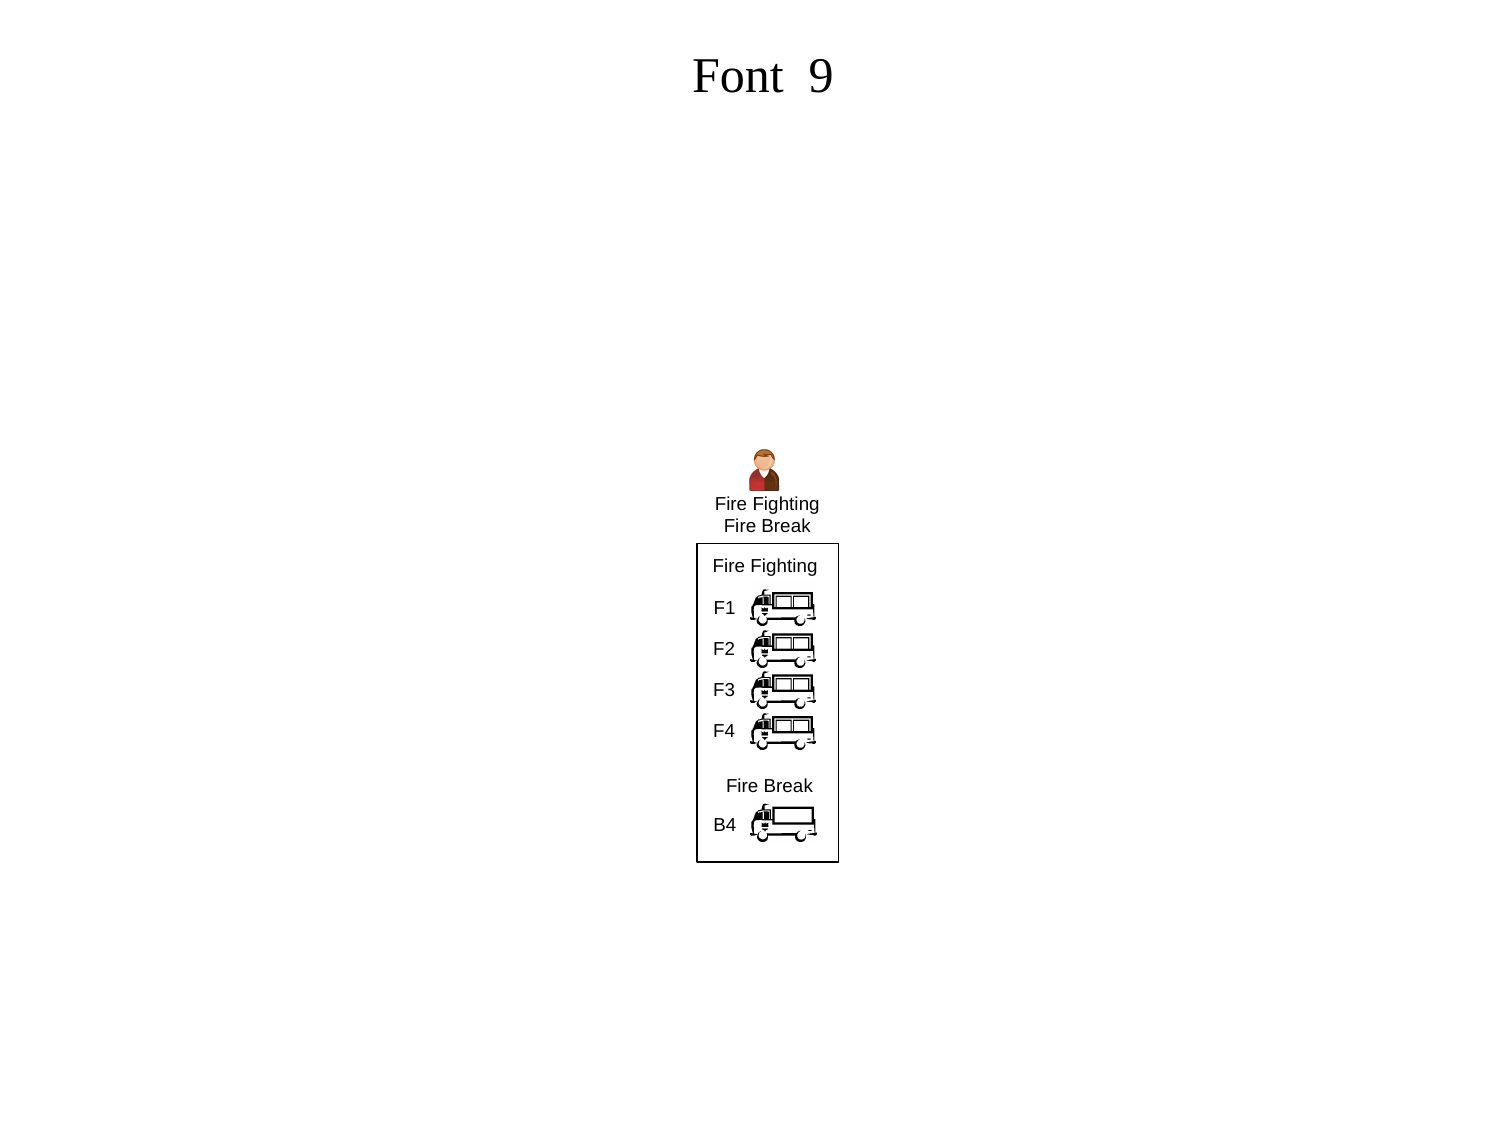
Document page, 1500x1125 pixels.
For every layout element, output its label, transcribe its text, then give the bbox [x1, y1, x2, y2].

text_box F4 [698, 711, 751, 750]
picture [740, 448, 788, 497]
picture [750, 804, 817, 842]
text_box F3 [698, 670, 751, 708]
text_box F2 [698, 629, 751, 668]
text_box Fire Fighting Fire Break [699, 483, 835, 545]
text_box B4 [698, 805, 752, 843]
text_box Fire Break [711, 765, 835, 804]
text_box F1 [699, 588, 751, 626]
text_box Fire Fighting [698, 546, 833, 585]
picture [750, 581, 816, 750]
text_box Font 9 [677, 35, 849, 111]
